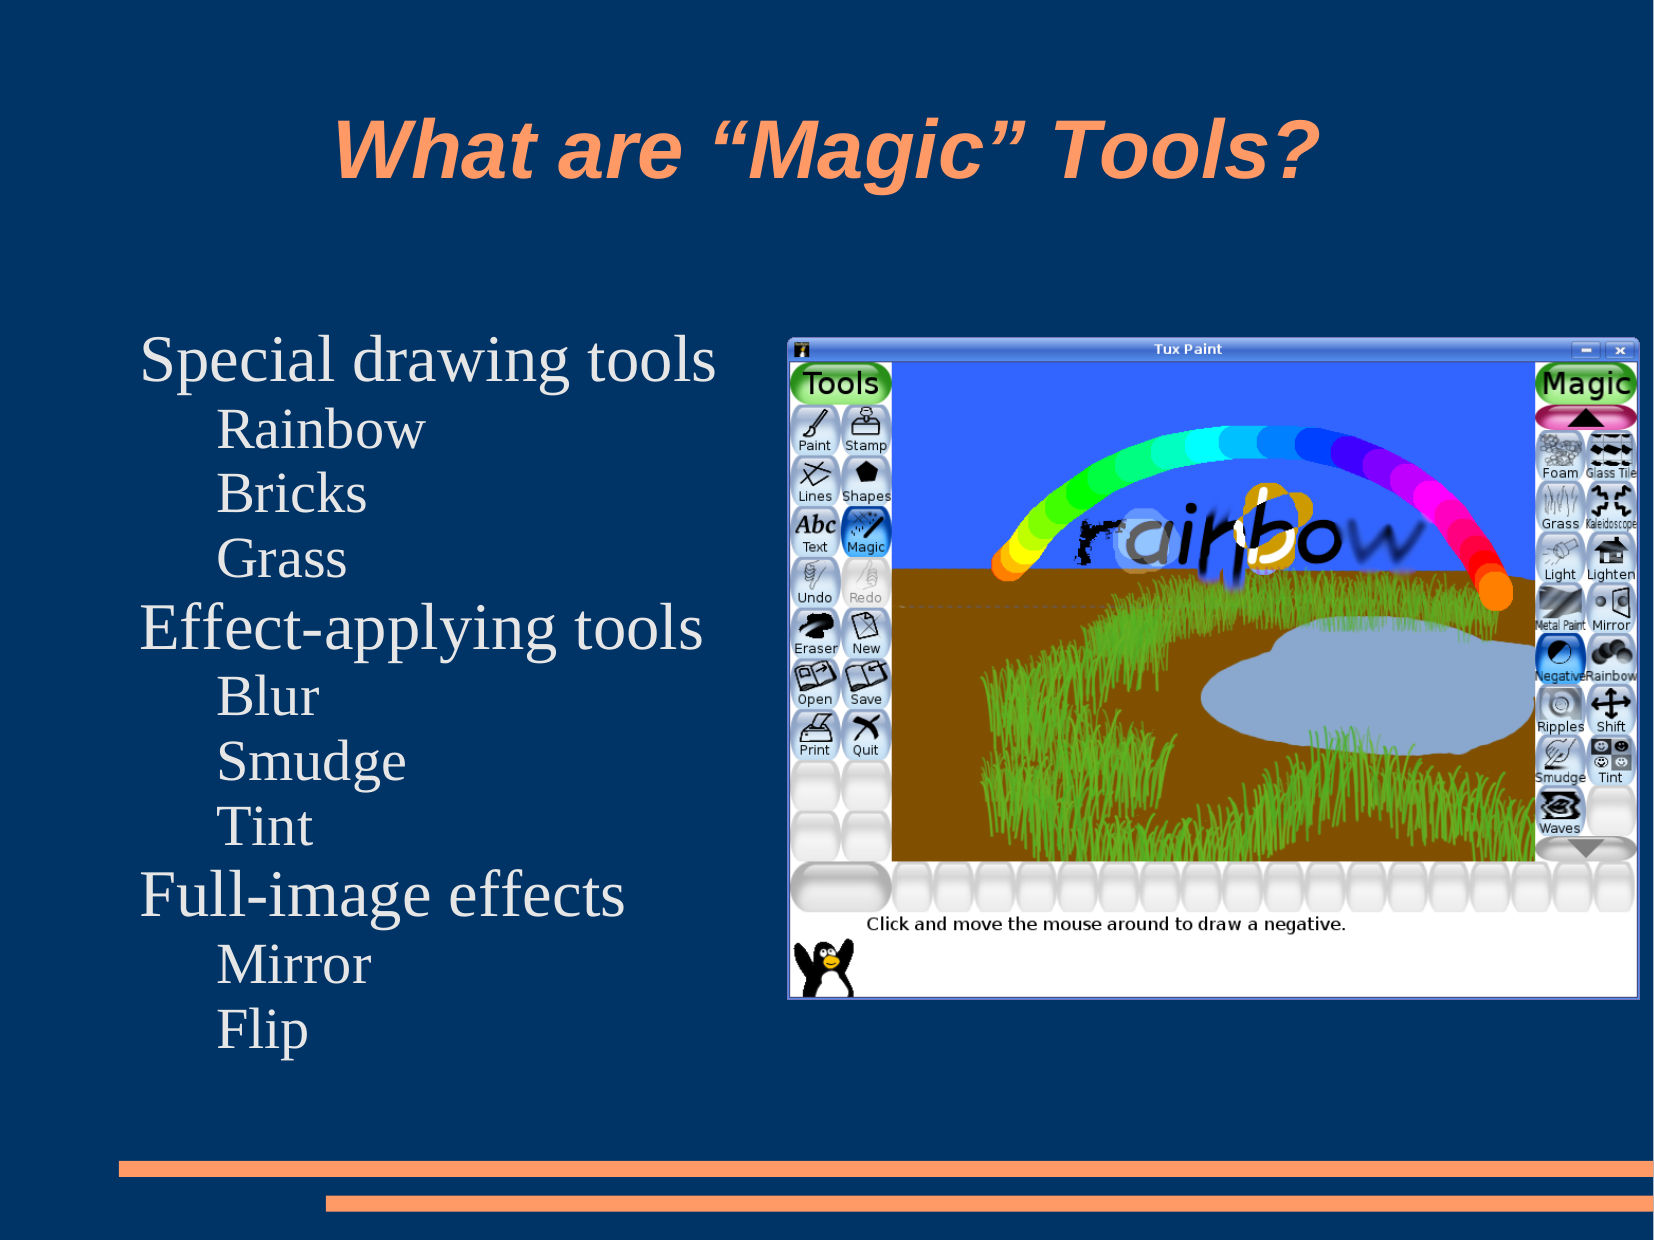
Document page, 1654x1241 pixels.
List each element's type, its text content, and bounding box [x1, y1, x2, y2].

title What are “Magic” Tools? [121, 53, 1534, 247]
list Special drawing tools Rainbow Bricks Grass Effect-applying tools Blur Smudge Tint Full-image effects Mirror Flip [121, 322, 824, 1118]
picture [787, 337, 1640, 1001]
